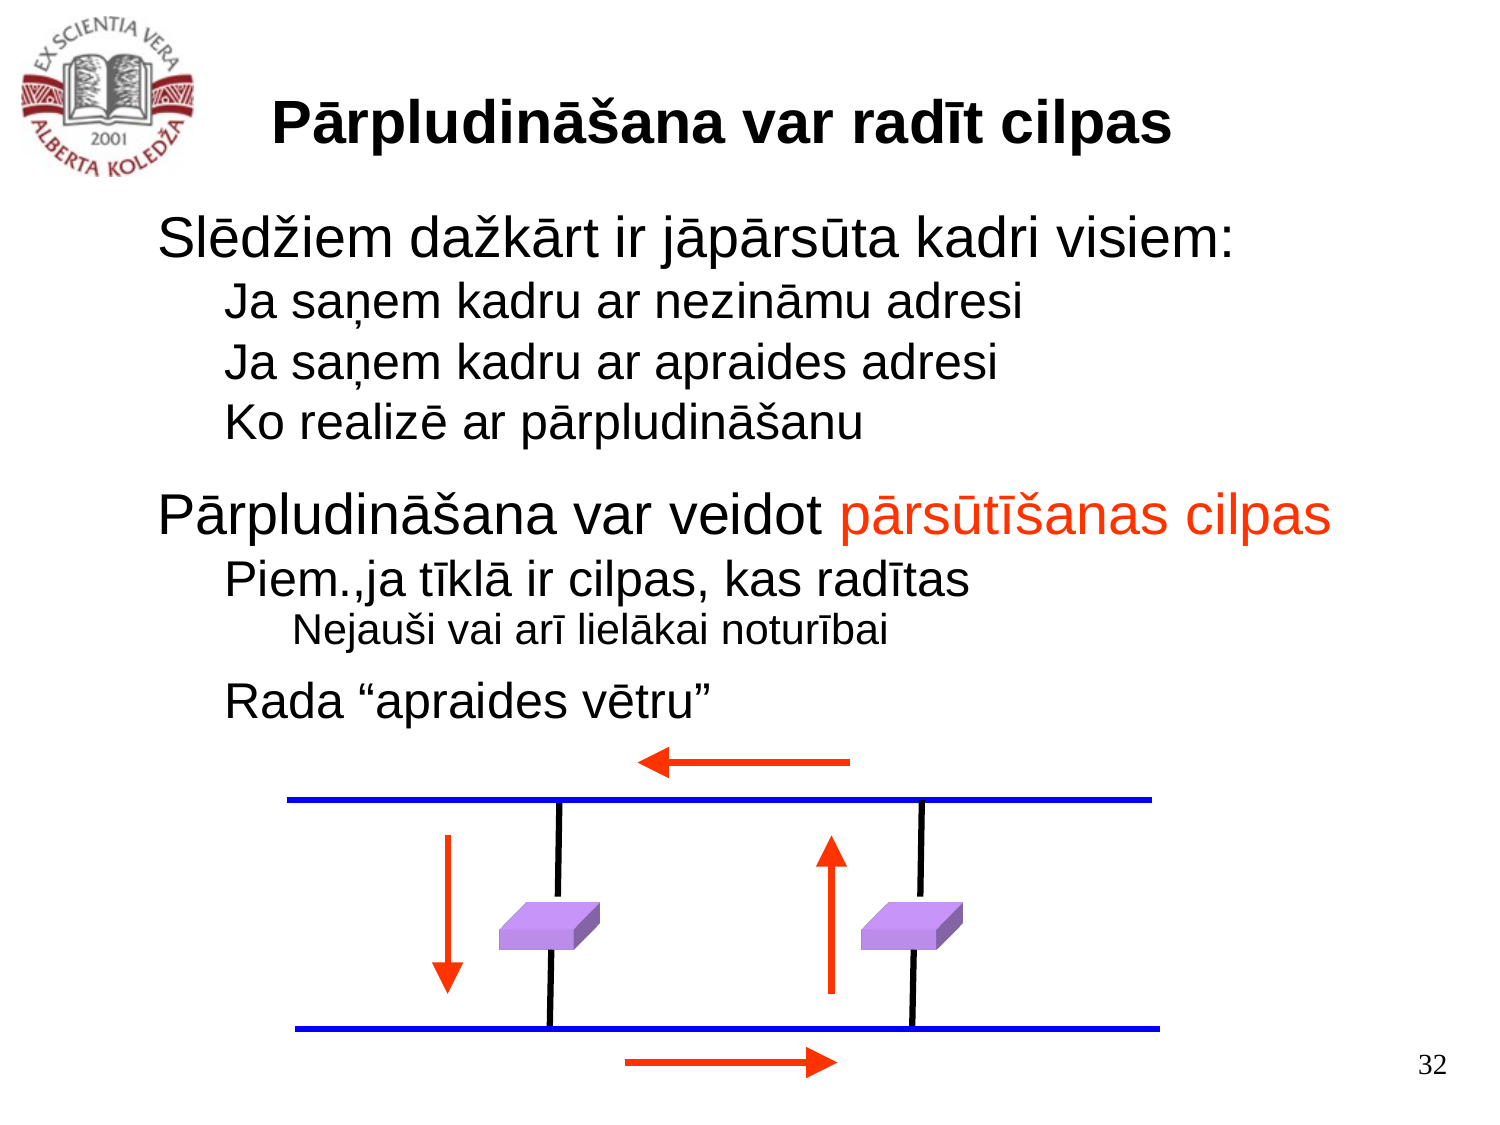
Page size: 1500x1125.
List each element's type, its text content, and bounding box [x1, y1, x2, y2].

text_box [861, 930, 935, 949]
list Slēdžiem dažkārt ir jāpārsūta kadri visiem: Ja saņem kadru ar nezināmu adresi Ja saņem kadru ar apraides adresi Ko realizē ar pārpludināšanu Pārpludināšana var veidot pārsūtīšanas cilpas Piem.,ja tīklā ir cilpas, kas radītas Nejauši vai arī lielākai noturībai Rada “apraides vētru” [74, 199, 1463, 738]
text_box <skaitlis> [1312, 1037, 1463, 1101]
text_box [499, 930, 573, 949]
picture [21, 16, 194, 177]
title Pārpludināšana var radīt cilpas [50, 62, 1374, 175]
